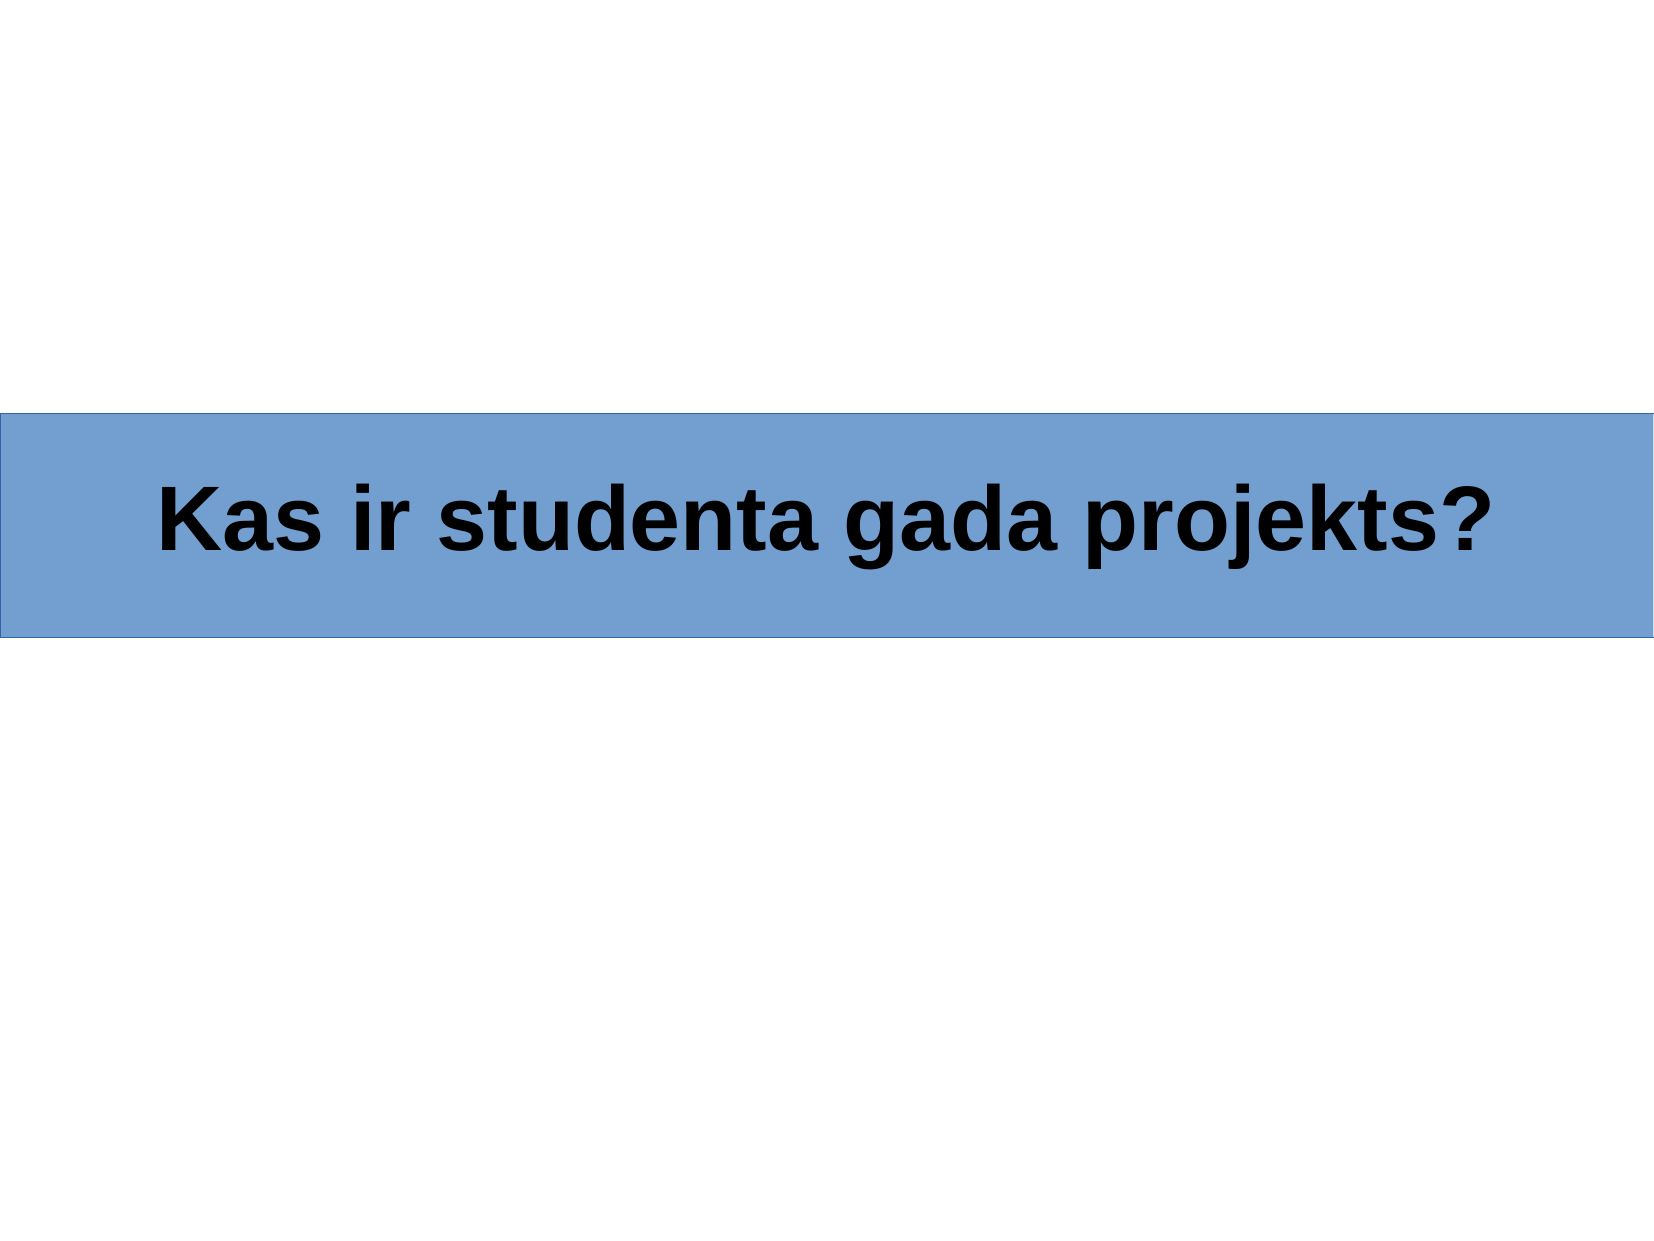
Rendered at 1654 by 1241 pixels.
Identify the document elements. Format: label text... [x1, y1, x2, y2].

text_box [0, 413, 1654, 638]
title Kas ir studenta gada projekts? [82, 415, 1571, 623]
